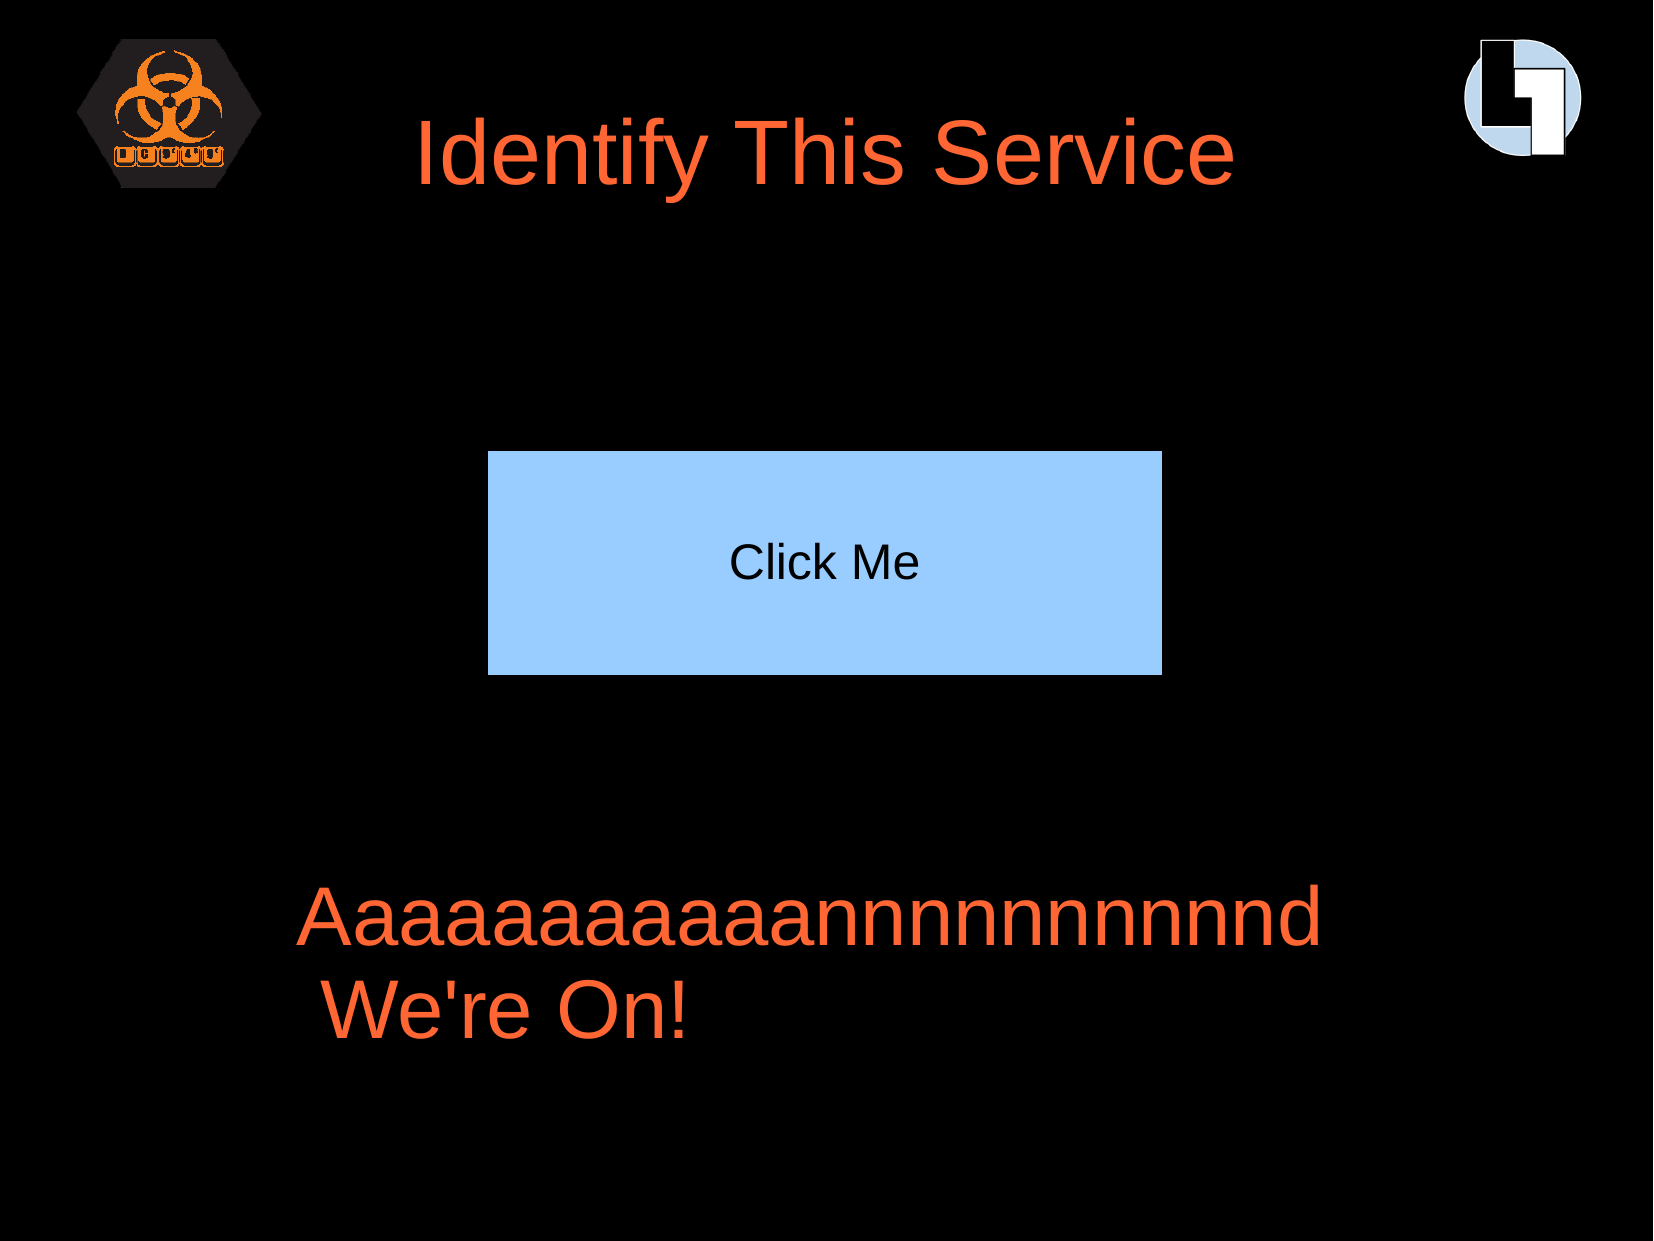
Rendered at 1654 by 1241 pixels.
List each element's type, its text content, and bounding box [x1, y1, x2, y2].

picture [75, 37, 263, 188]
picture [1462, 37, 1583, 158]
text_box Click Me [487, 450, 1163, 676]
text_box Aaaaaaaaaaannnnnnnnnnd We're On! [282, 862, 1339, 1064]
title Identify This Service [82, 49, 1571, 257]
